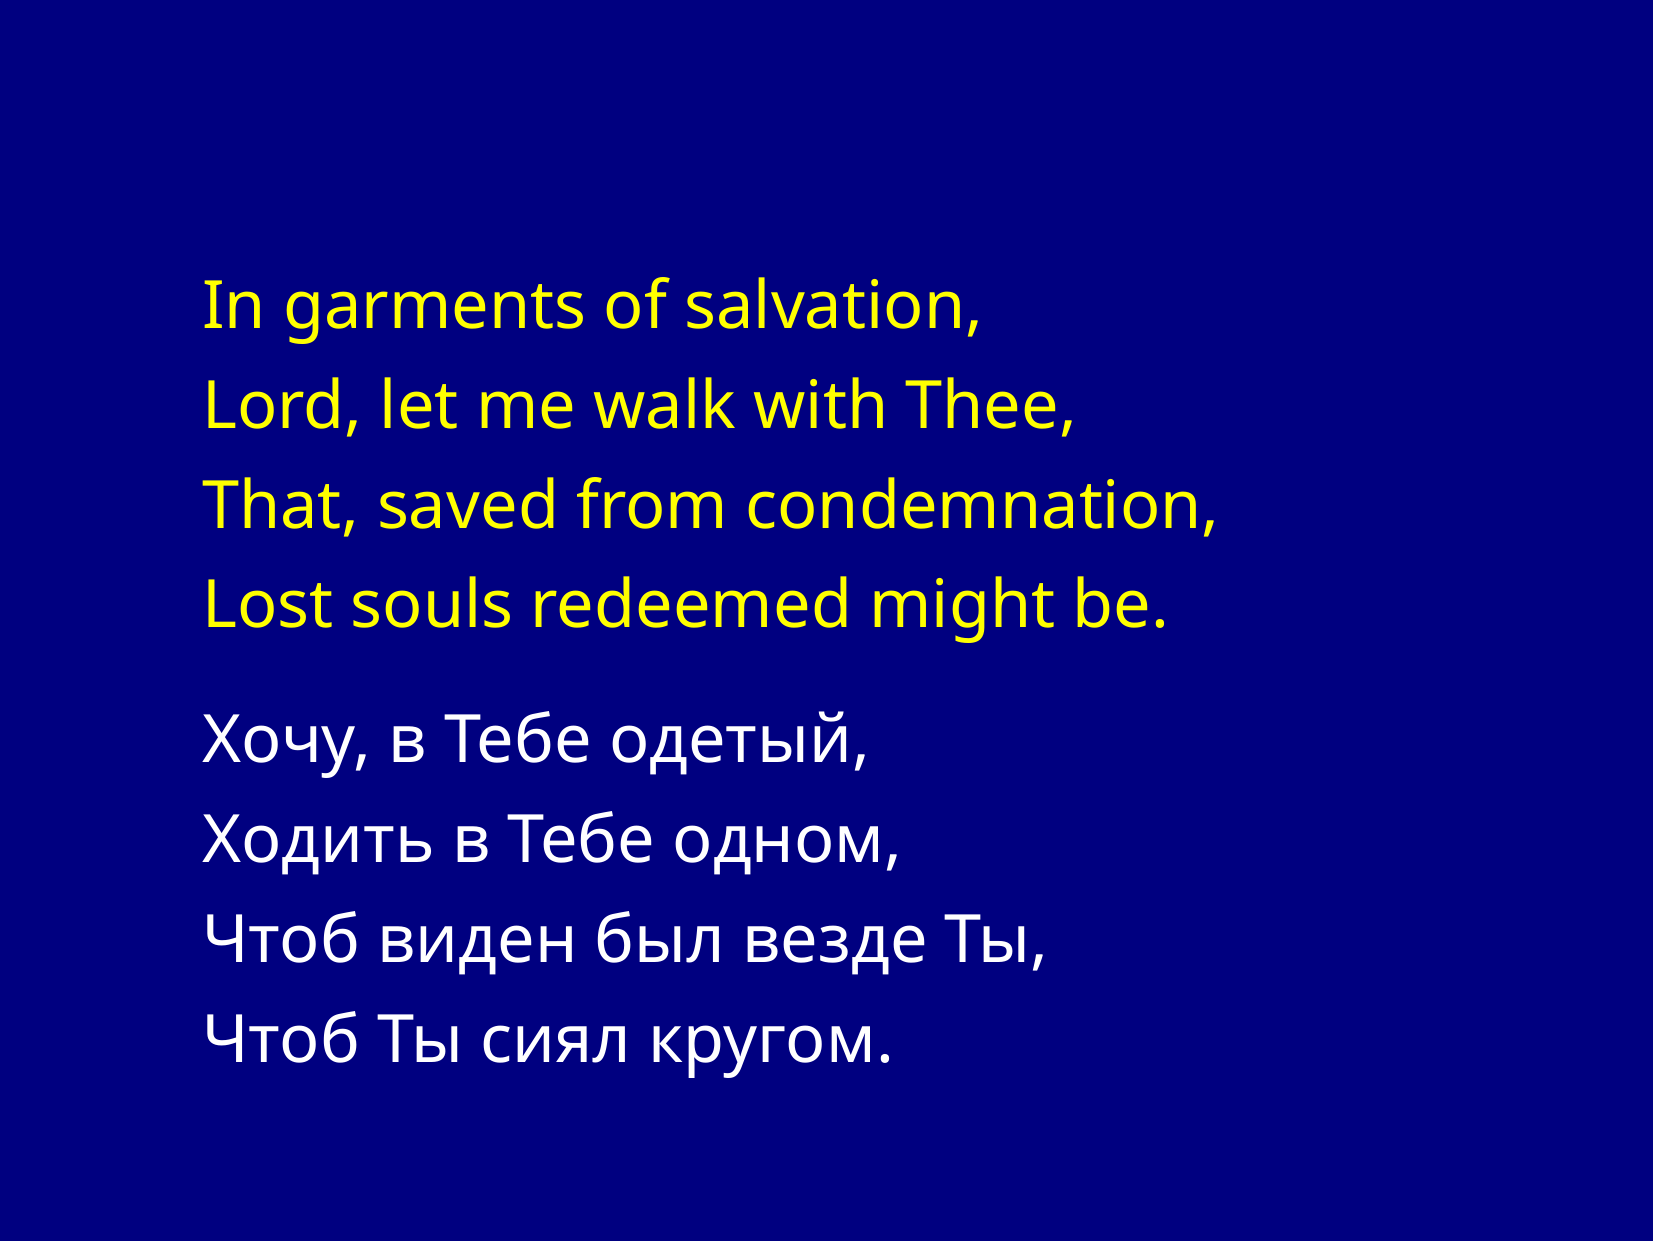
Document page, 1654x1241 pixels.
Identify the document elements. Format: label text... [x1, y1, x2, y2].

text_box In garments of salvation, Lord, let me walk with Thee, That, saved from condemnation, Lost souls redeemed might be. [75, 150, 1576, 638]
text_box Хочу, в Тебе одетый, Ходить в Тебе одном, Чтоб виден был везде Ты, Чтоб Ты сиял кругом. [75, 675, 1576, 1163]
